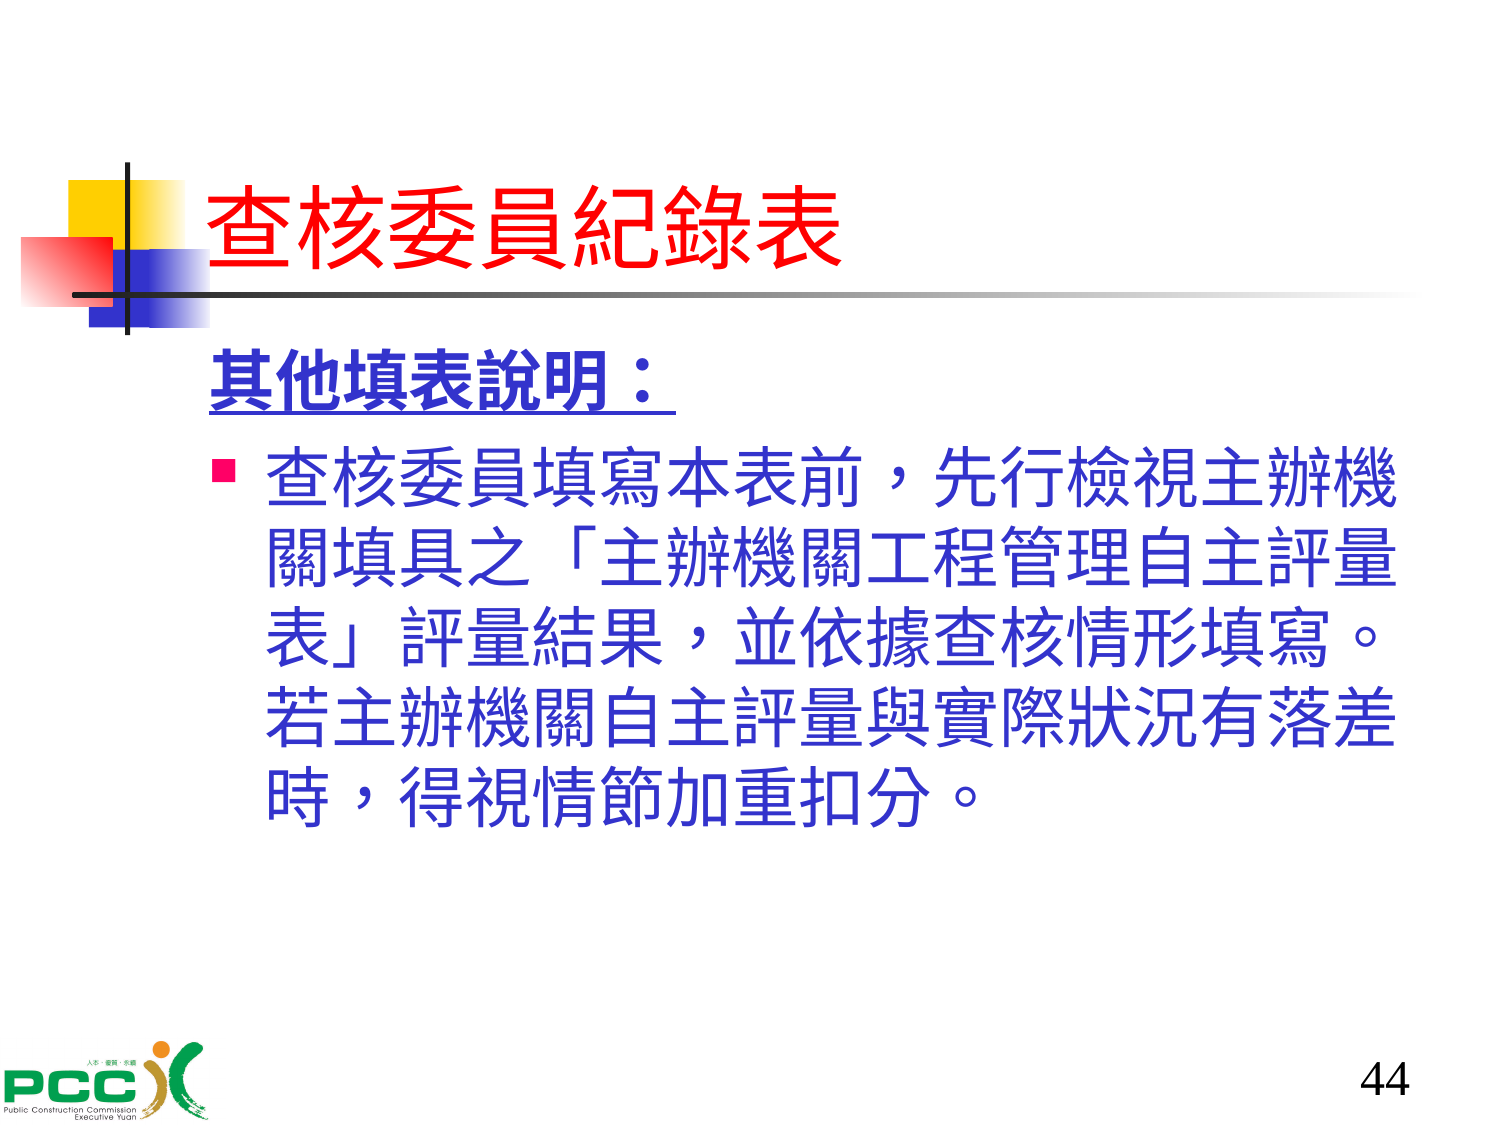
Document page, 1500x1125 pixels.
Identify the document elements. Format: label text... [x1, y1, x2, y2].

picture [0, 1037, 226, 1125]
list 其他填表說明： 查核委員填寫本表前，先行檢視主辦機關填具之「主辦機關工程管理自主評量表」評量結果，並依據查核情形填寫。若主辦機關自主評量與實際狀況有落差時，得視情節加重扣分。 [193, 331, 1469, 1007]
title 查核委員紀錄表 [188, 101, 1500, 289]
